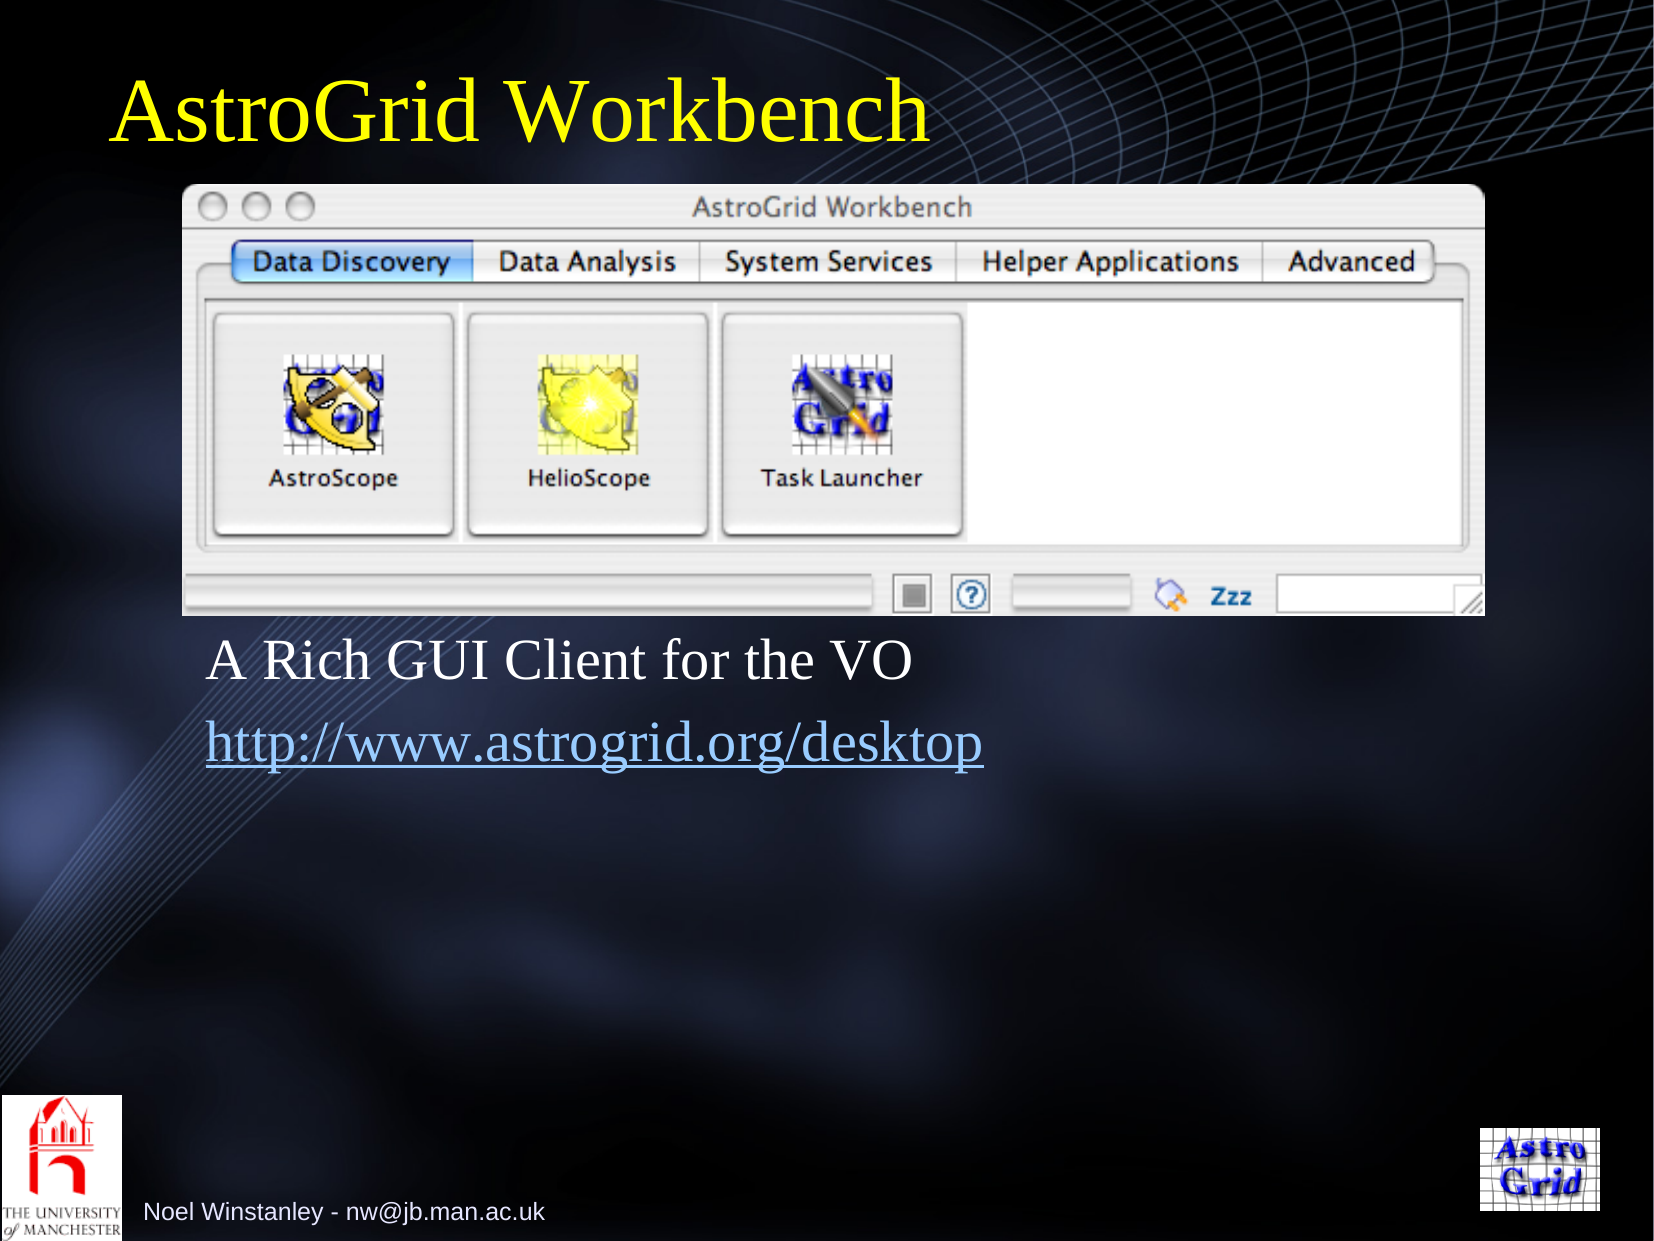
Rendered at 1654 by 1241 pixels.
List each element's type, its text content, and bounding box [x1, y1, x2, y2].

list A Rich GUI Client for the VO http://www.astrogrid.org/desktop [187, 627, 1483, 1111]
picture [0, 0, 1654, 1241]
title AstroGrid Workbench [108, 26, 1534, 196]
